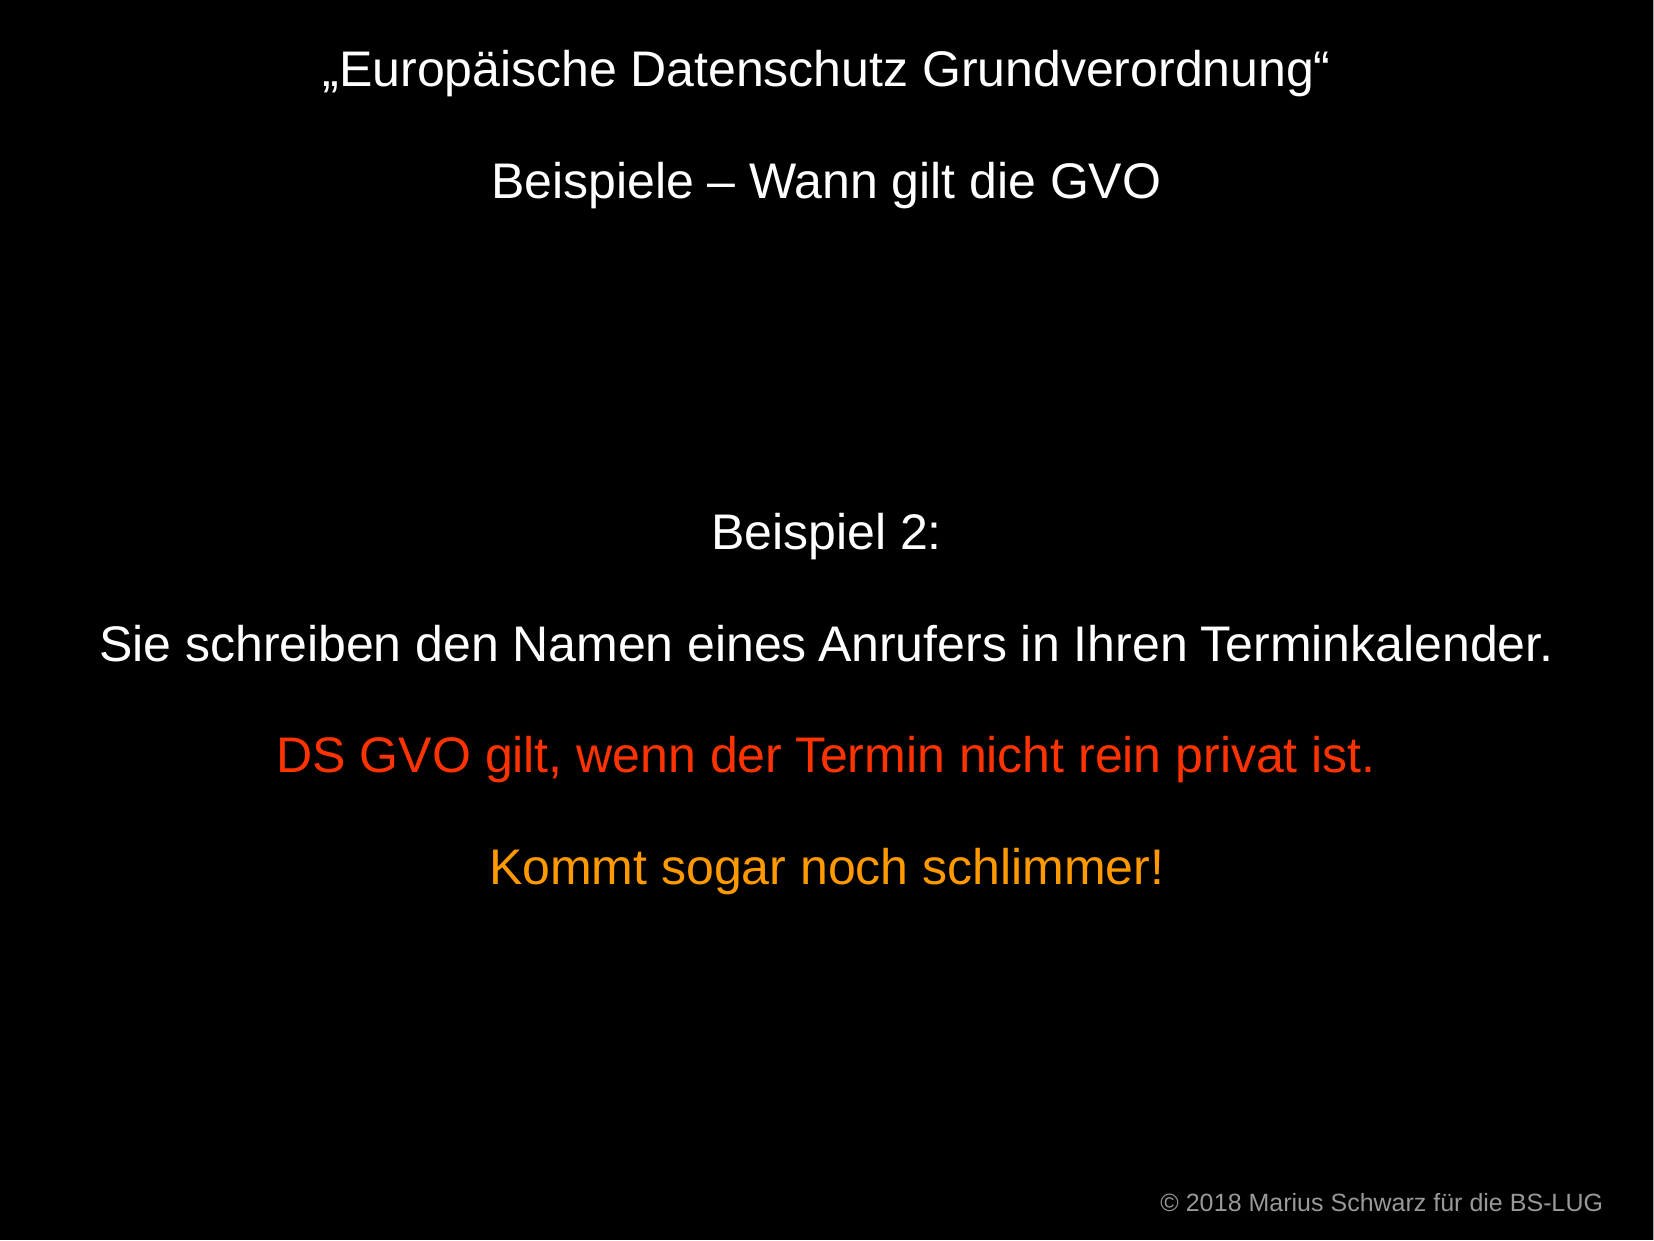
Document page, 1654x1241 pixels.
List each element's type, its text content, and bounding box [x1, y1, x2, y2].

text_box © 2018 Marius Schwarz für die BS-LUG [1145, 1181, 1630, 1224]
title „Europäische Datenschutz Grundverordnung“ Beispiele – Wann gilt die GVO [82, 41, 1571, 209]
text_box Beispiel 2: Sie schreiben den Namen eines Anrufers in Ihren Terminkalender. DS GVO gilt, wenn der Termin nicht rein privat ist. Kommt sogar noch schlimmer! [82, 290, 1571, 1109]
